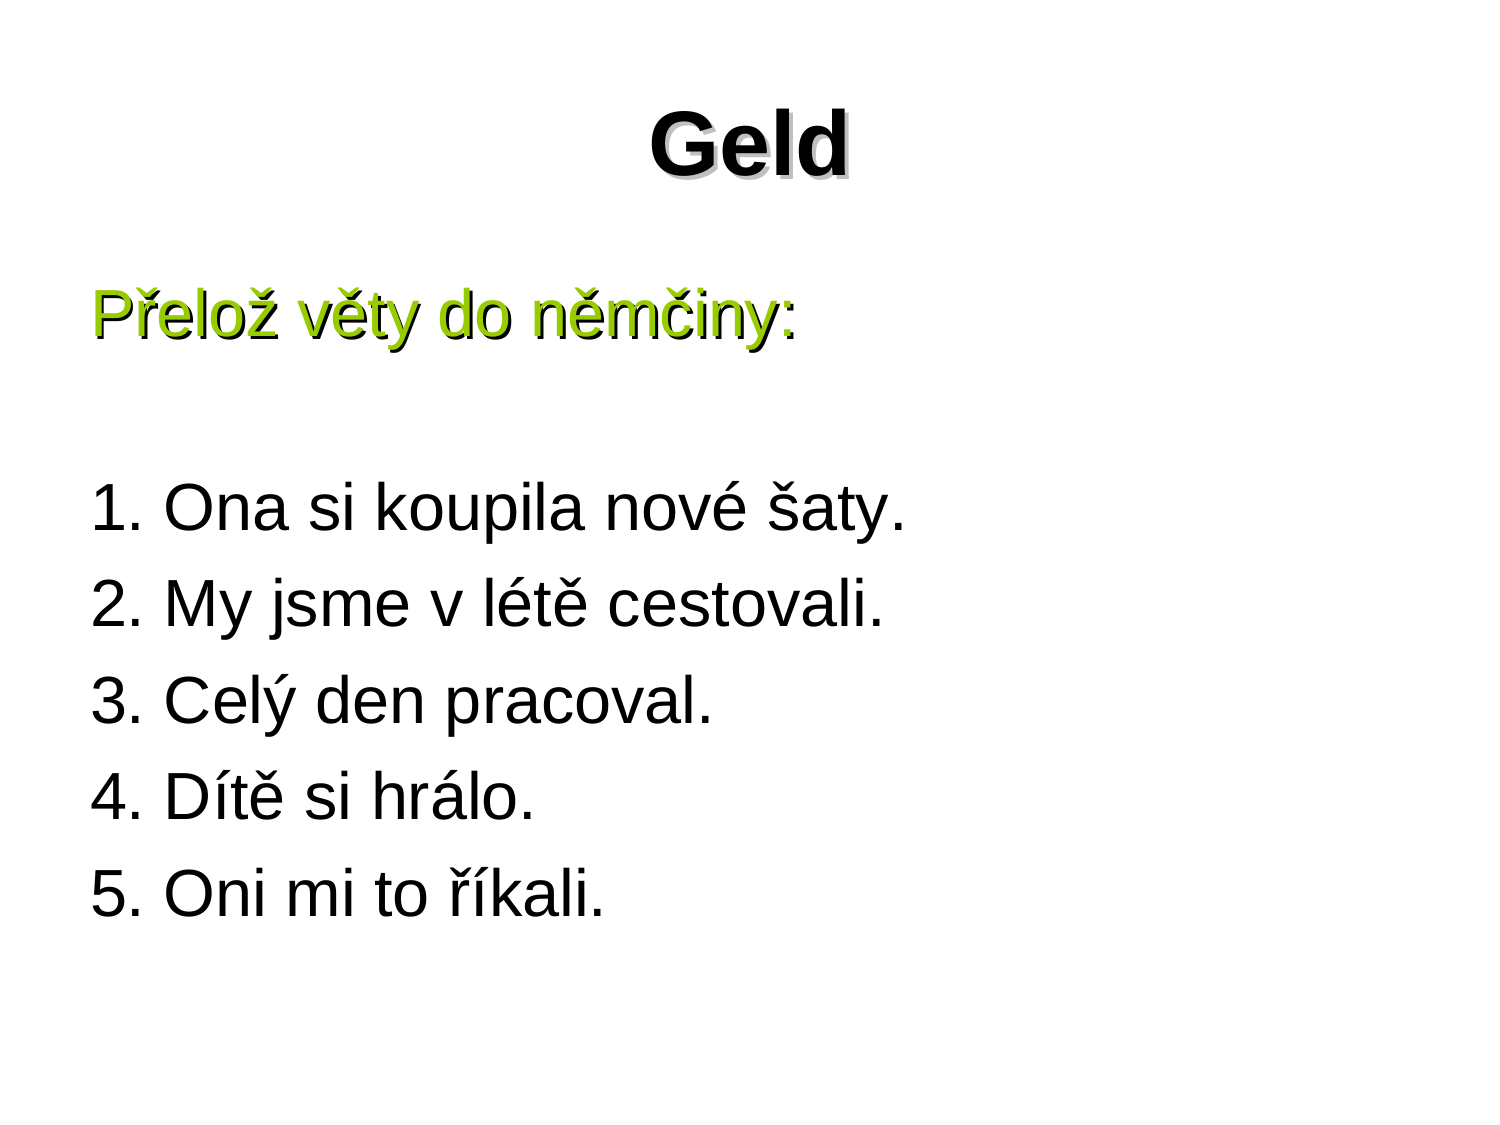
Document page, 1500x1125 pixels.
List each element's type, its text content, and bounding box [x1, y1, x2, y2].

title Geld [75, 45, 1426, 233]
list Přelož věty do němčiny: 1. Ona si koupila nové šaty. 2. My jsme v létě cestovali. 3. Celý den pracoval. 4. Dítě si hrálo. 5. Oni mi to říkali. [75, 262, 1426, 1125]
